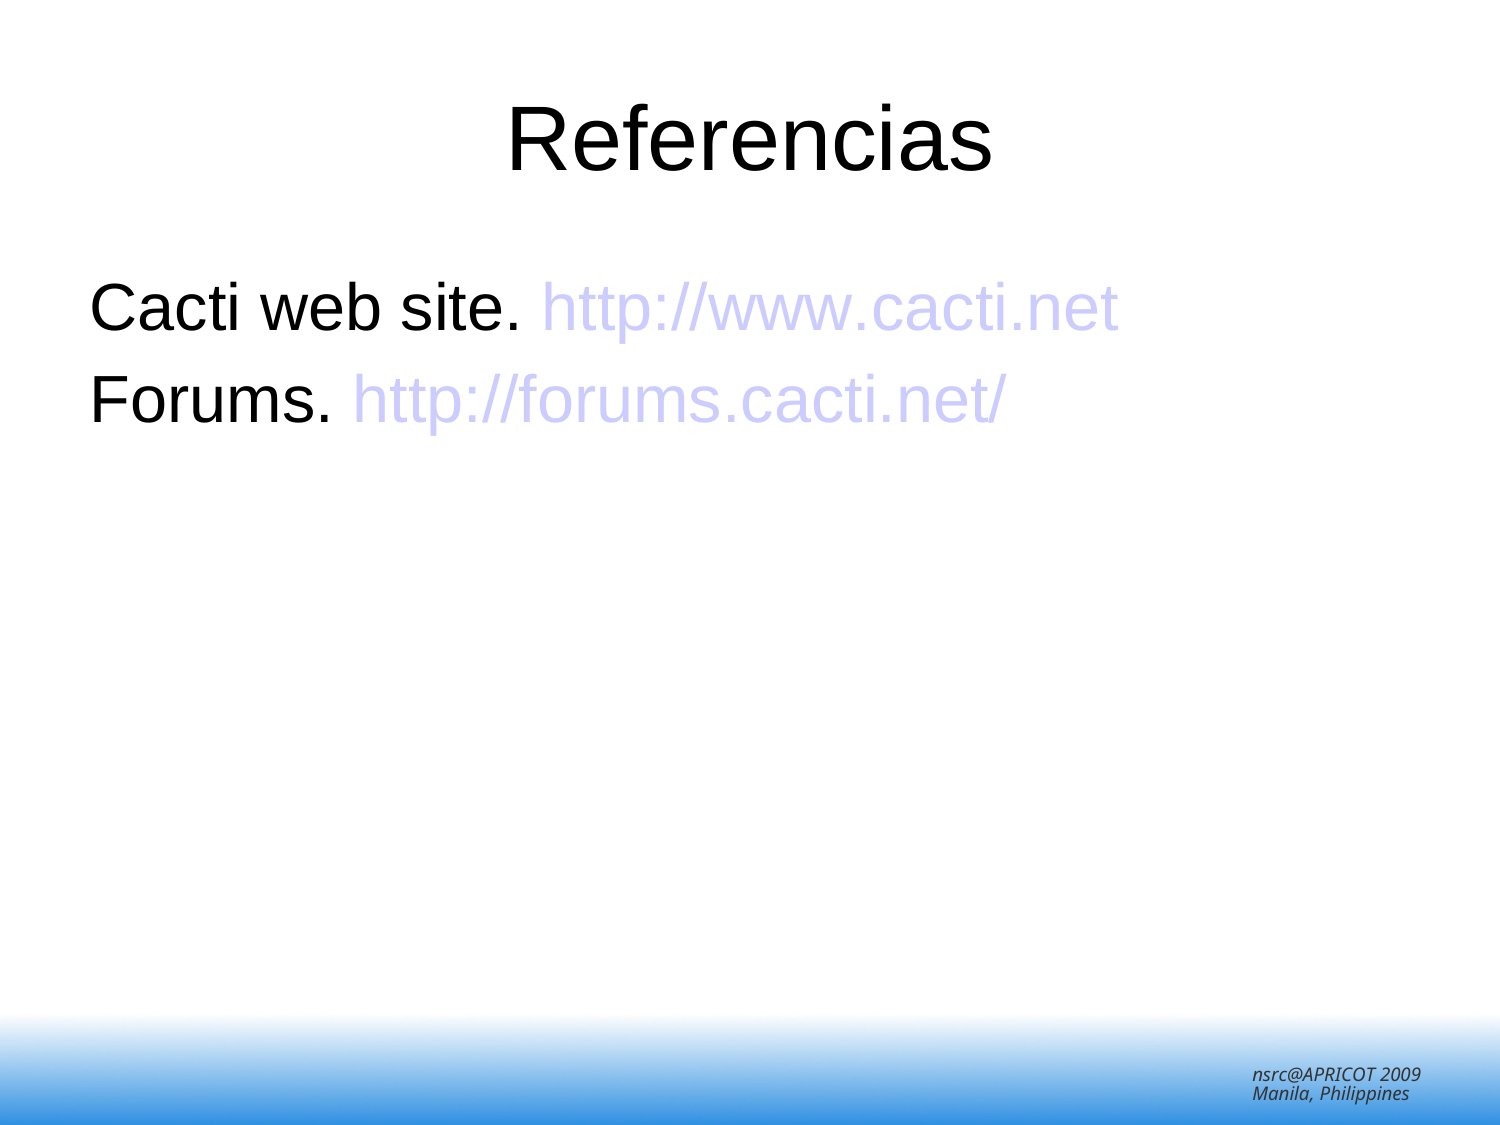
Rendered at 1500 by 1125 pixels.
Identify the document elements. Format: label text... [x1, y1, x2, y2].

list Cacti web site. http://www.cacti.net Forums. http://forums.cacti.net/ [75, 262, 1426, 1006]
picture [0, 1012, 1500, 1125]
title Referencias [75, 45, 1426, 233]
